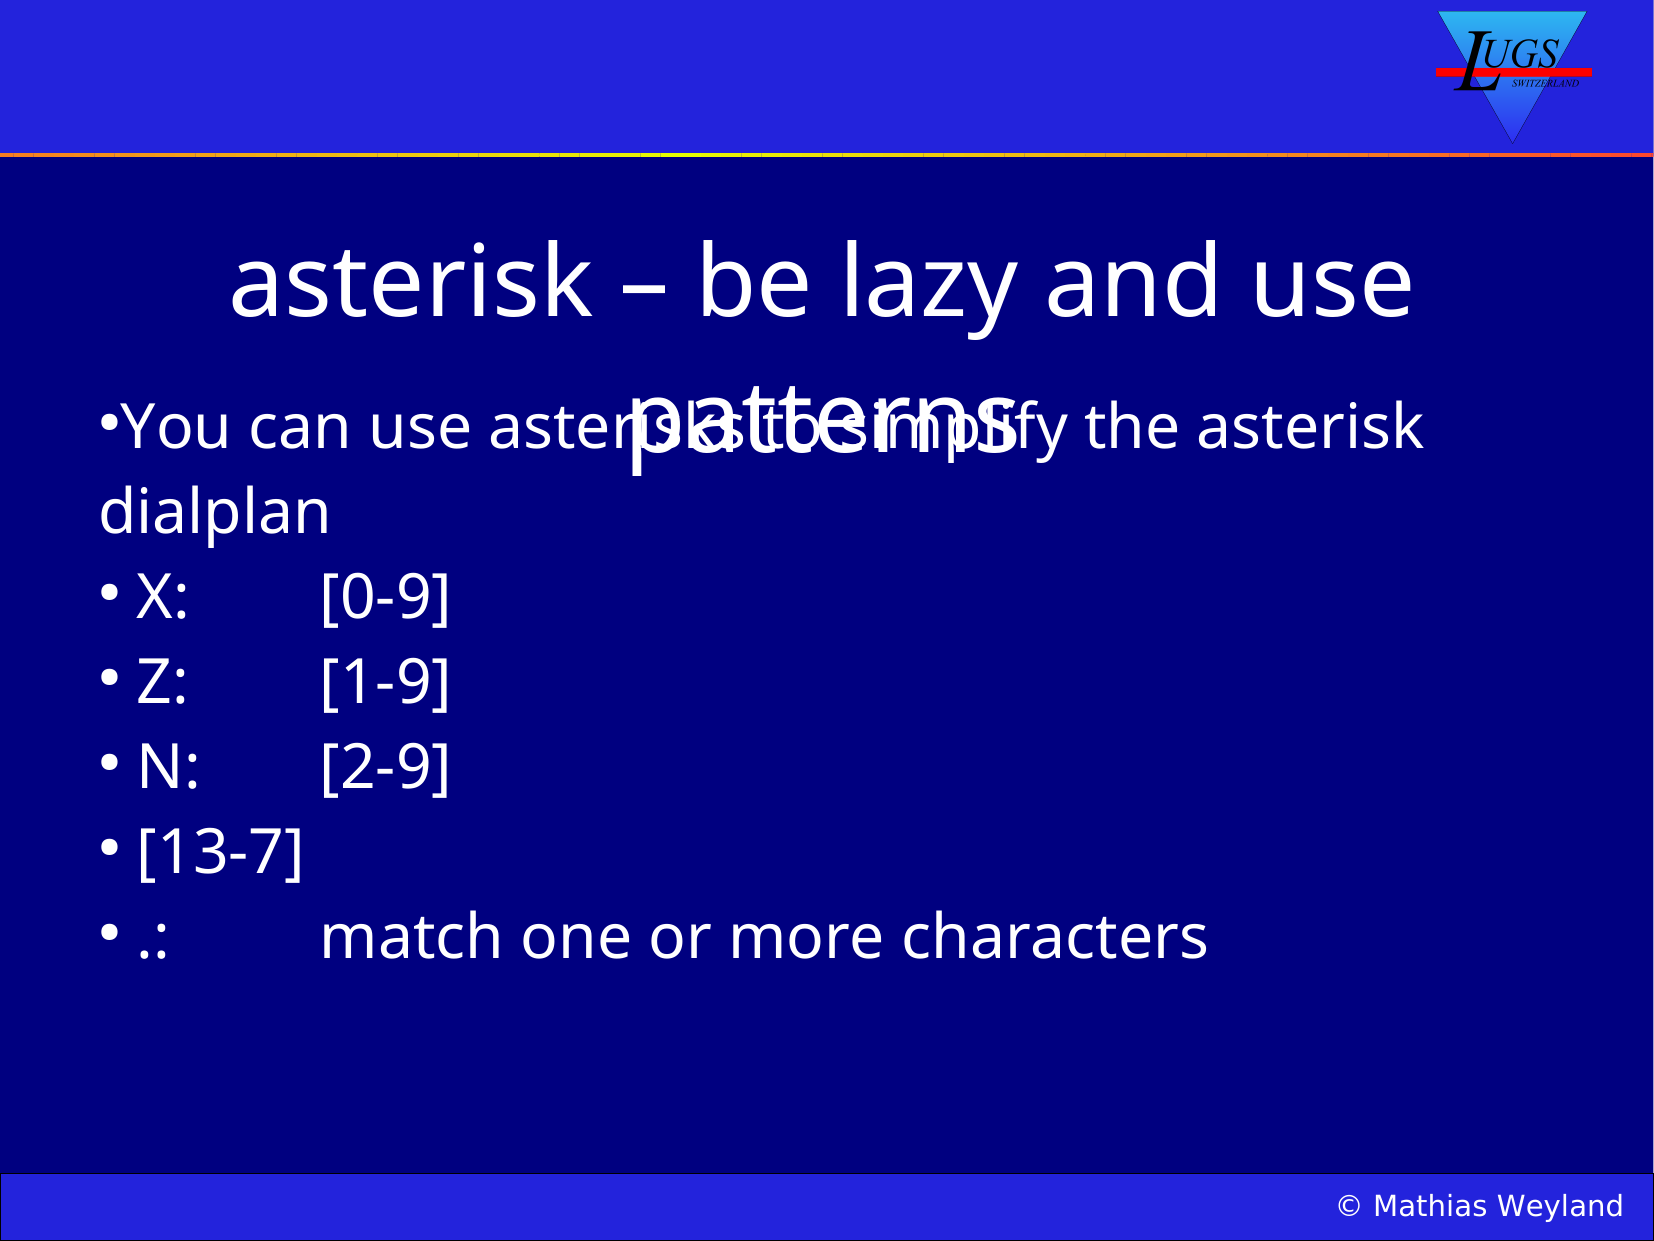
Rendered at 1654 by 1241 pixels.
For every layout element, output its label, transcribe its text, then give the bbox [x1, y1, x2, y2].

text_box [0, 1173, 1654, 1241]
text_box [0, 0, 1654, 157]
picture [1436, 11, 1592, 144]
text_box You can use asterisks to simplify the asterisk dialplan X: [0-9] Z: [1-9] N: [2-9] [13-7] .: match one or more characters [98, 381, 1636, 982]
text_box asterisk – be lazy and use patterns [44, 209, 1602, 370]
text_box © Mathias Weyland [1334, 1189, 1644, 1241]
